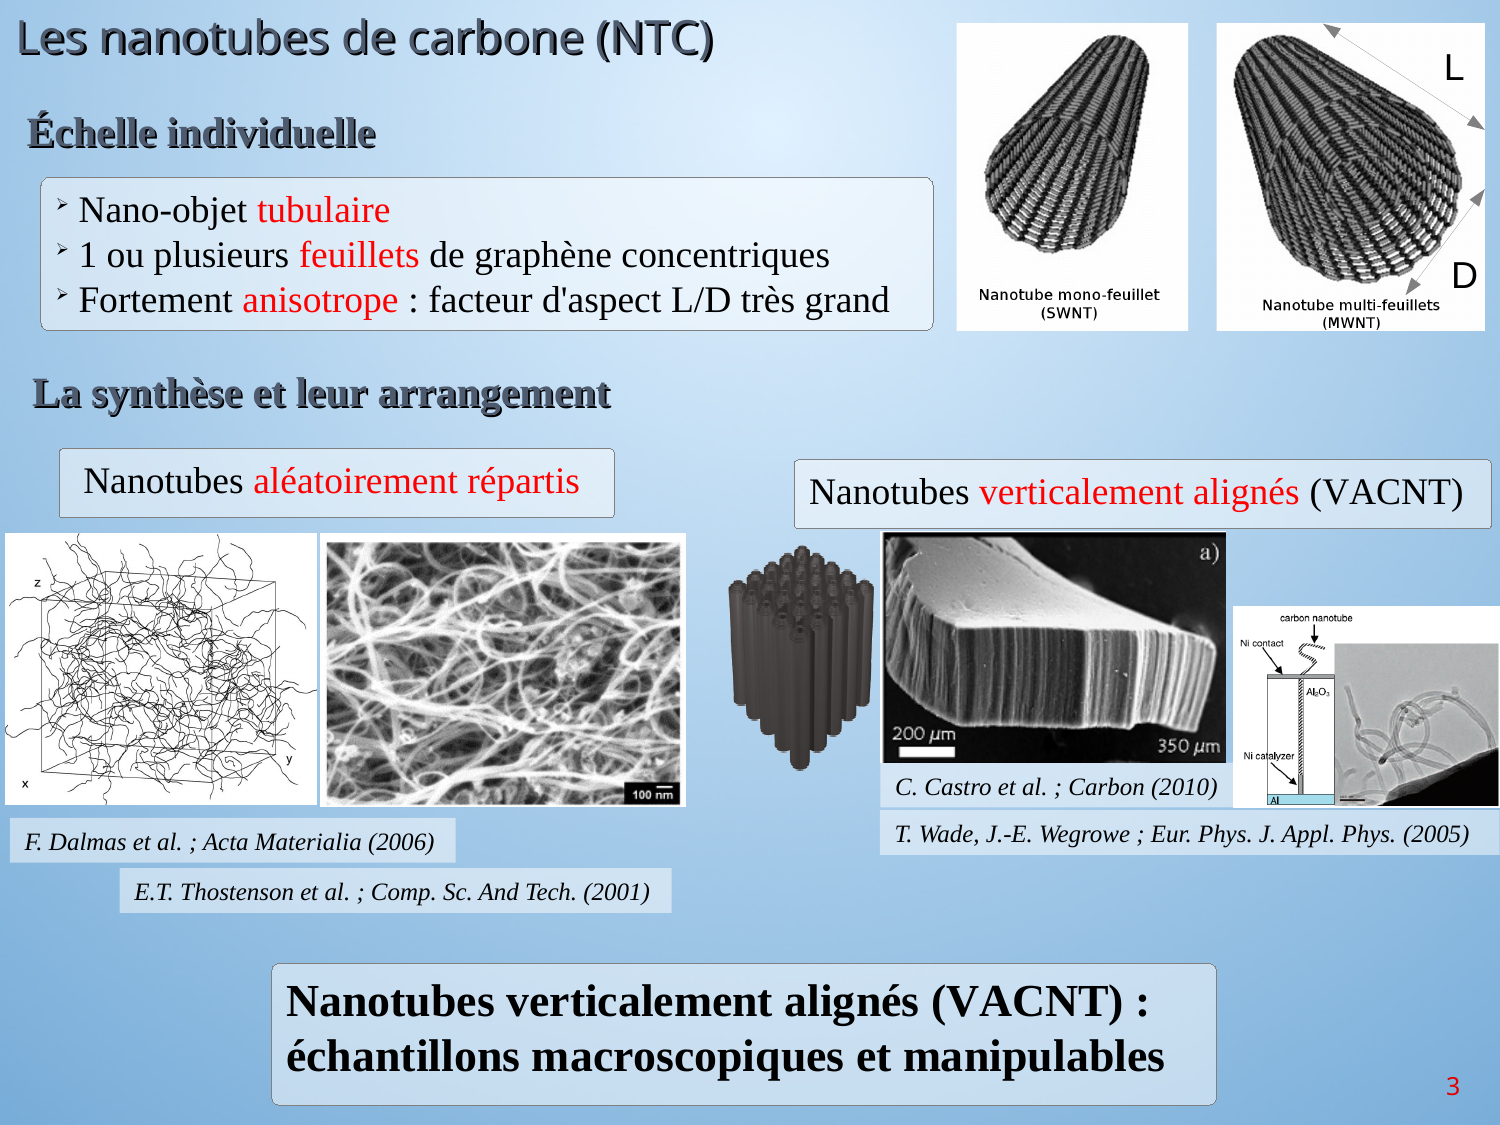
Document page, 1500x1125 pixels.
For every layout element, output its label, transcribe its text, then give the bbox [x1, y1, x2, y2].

text_box Nanotubes aléatoirement répartis [59, 448, 615, 520]
text_box Nanotubes verticalement alignés (VACNT) [794, 459, 1492, 531]
text_box Échelle individuelle [11, 94, 621, 166]
text_box La synthèse et leur arrangement [17, 354, 674, 426]
picture [0, 0, 1500, 1125]
title Les nanotubes de carbone (NTC) [0, 0, 1489, 83]
text_box T. Wade, J.-E. Wegrowe ; Eur. Phys. J. Appl. Phys. (2005) [879, 810, 1500, 855]
text_box [271, 1089, 1217, 1106]
text_box L [1429, 35, 1480, 96]
text_box Nanotubes verticalement alignés (VACNT) : échantillons macroscopiques et manipulables [271, 963, 1217, 1089]
text_box E.T. Thostenson et al. ; Comp. Sc. And Tech. (2001) [119, 868, 672, 913]
text_box <numéro> [1349, 1062, 1476, 1103]
text_box C. Castro et al. ; Carbon (2010) [880, 762, 1233, 808]
text_box F. Dalmas et al. ; Acta Materialia (2006) [9, 817, 456, 863]
text_box Nano-objet tubulaire 1 ou plusieurs feuillets de graphène concentriques Fortement anisotrope : facteur d'aspect L/D très grand [41, 177, 934, 331]
text_box D [1436, 243, 1493, 304]
